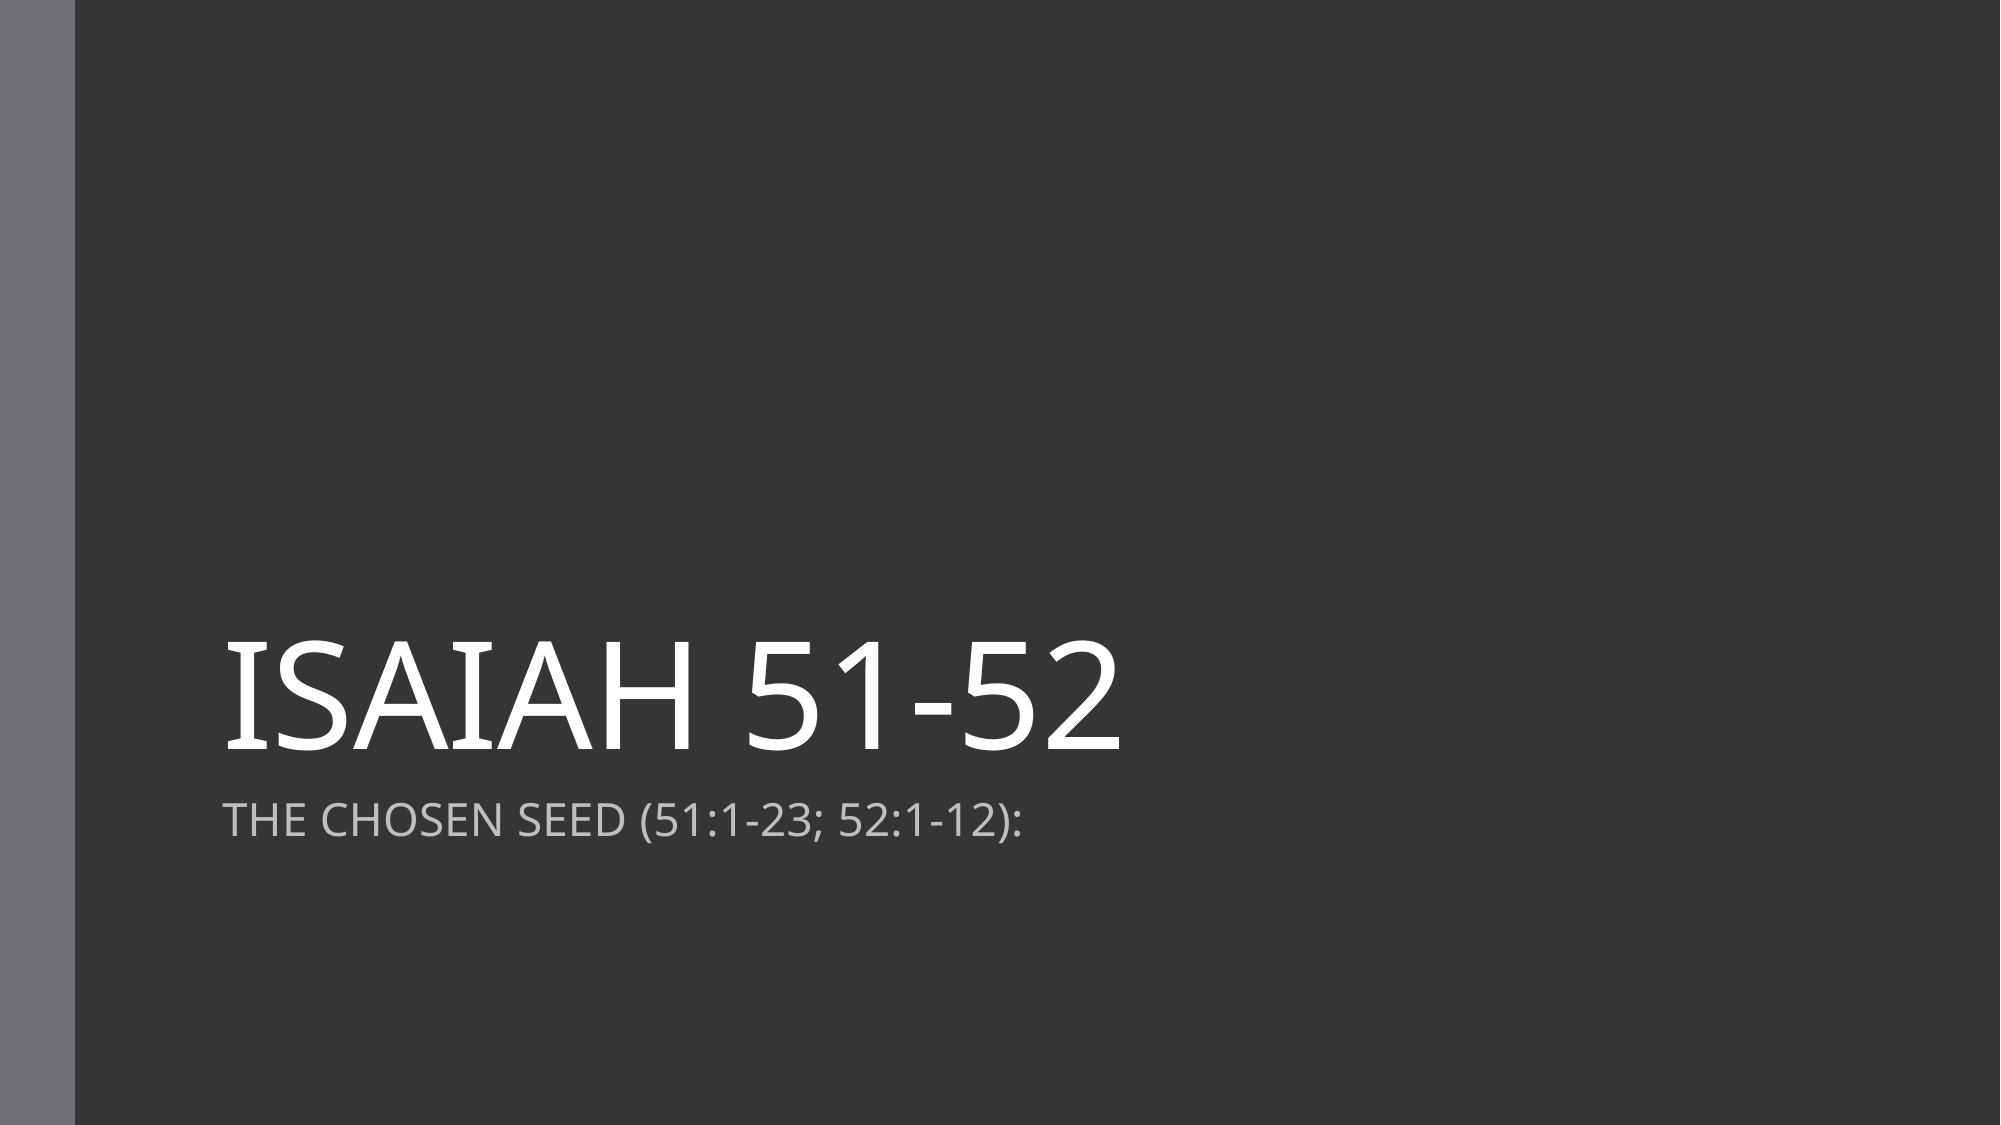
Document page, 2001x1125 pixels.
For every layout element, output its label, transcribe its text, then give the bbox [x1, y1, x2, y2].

subtitle THE CHOSEN SEED (51:1-23; 52:1-12): [206, 787, 1752, 1066]
title ISAIAH 51-52 [206, 124, 1752, 787]
